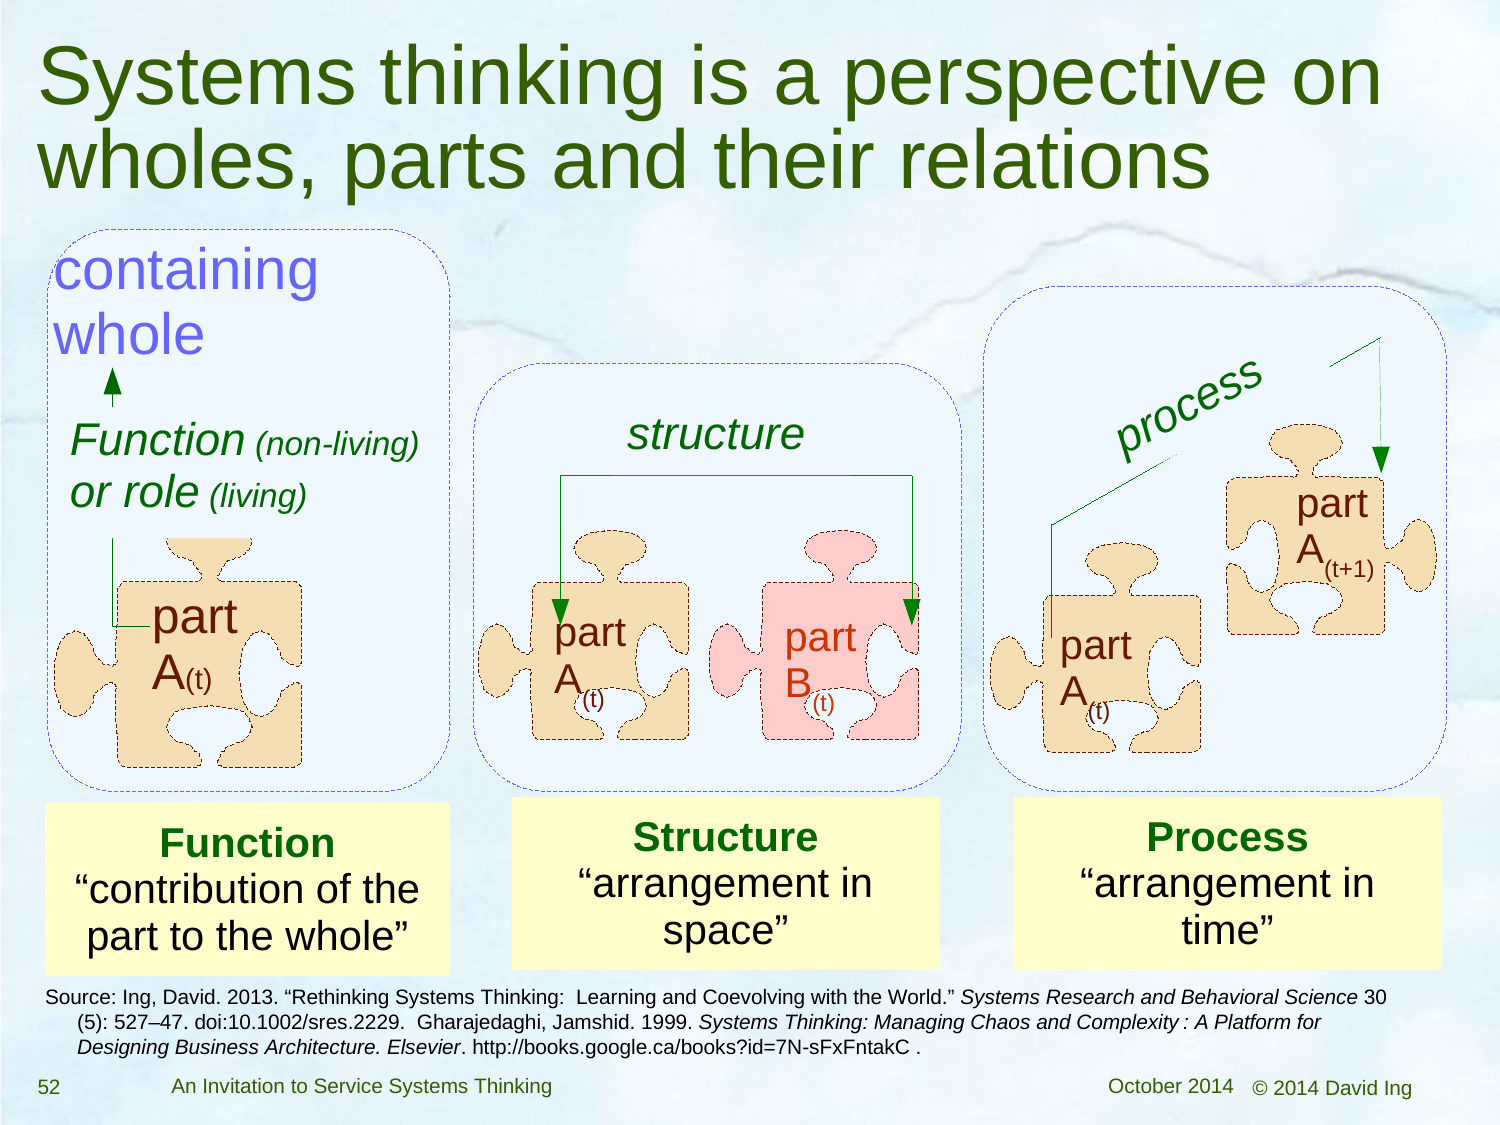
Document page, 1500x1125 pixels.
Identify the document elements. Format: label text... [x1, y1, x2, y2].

text_box part A(t) [539, 601, 738, 734]
text_box part A(t) [137, 580, 338, 723]
text_box part B(t) [769, 606, 957, 739]
text_box part A(t+1) [1281, 472, 1396, 605]
picture [0, 0, 1500, 1125]
text_box containing whole [38, 229, 364, 392]
text_box [473, 363, 962, 792]
title Systems thinking is a perspective on wholes, parts and their relations [37, 37, 1463, 236]
text_box Source: Ing, David. 2013. “Rethinking Systems Thinking: Learning and Coevolving with the World.” Systems Research and Behavioral Science 30 (5): 527–47. doi:10.1002/sres.2229. Gharajedaghi, Jamshid. 1999. Systems Thinking: Managing Chaos and Complexity : A Platform for Designing Business Architecture. Elsevier. http://books.google.ca/books?id=7N-sFxFntakC . - [30, 976, 1427, 1075]
text_box Function “contribution of the part to the whole” [45, 802, 451, 976]
text_box part A(t) [1045, 613, 1222, 746]
text_box Function (non-living) or role (living) [55, 406, 443, 539]
text_box Structure “arrangement in space” [511, 796, 940, 970]
text_box structure [612, 400, 850, 476]
text_box [47, 229, 451, 792]
text_box process [1088, 308, 1333, 483]
text_box Process “arrangement in time” [1013, 796, 1442, 970]
text_box [983, 286, 1447, 792]
